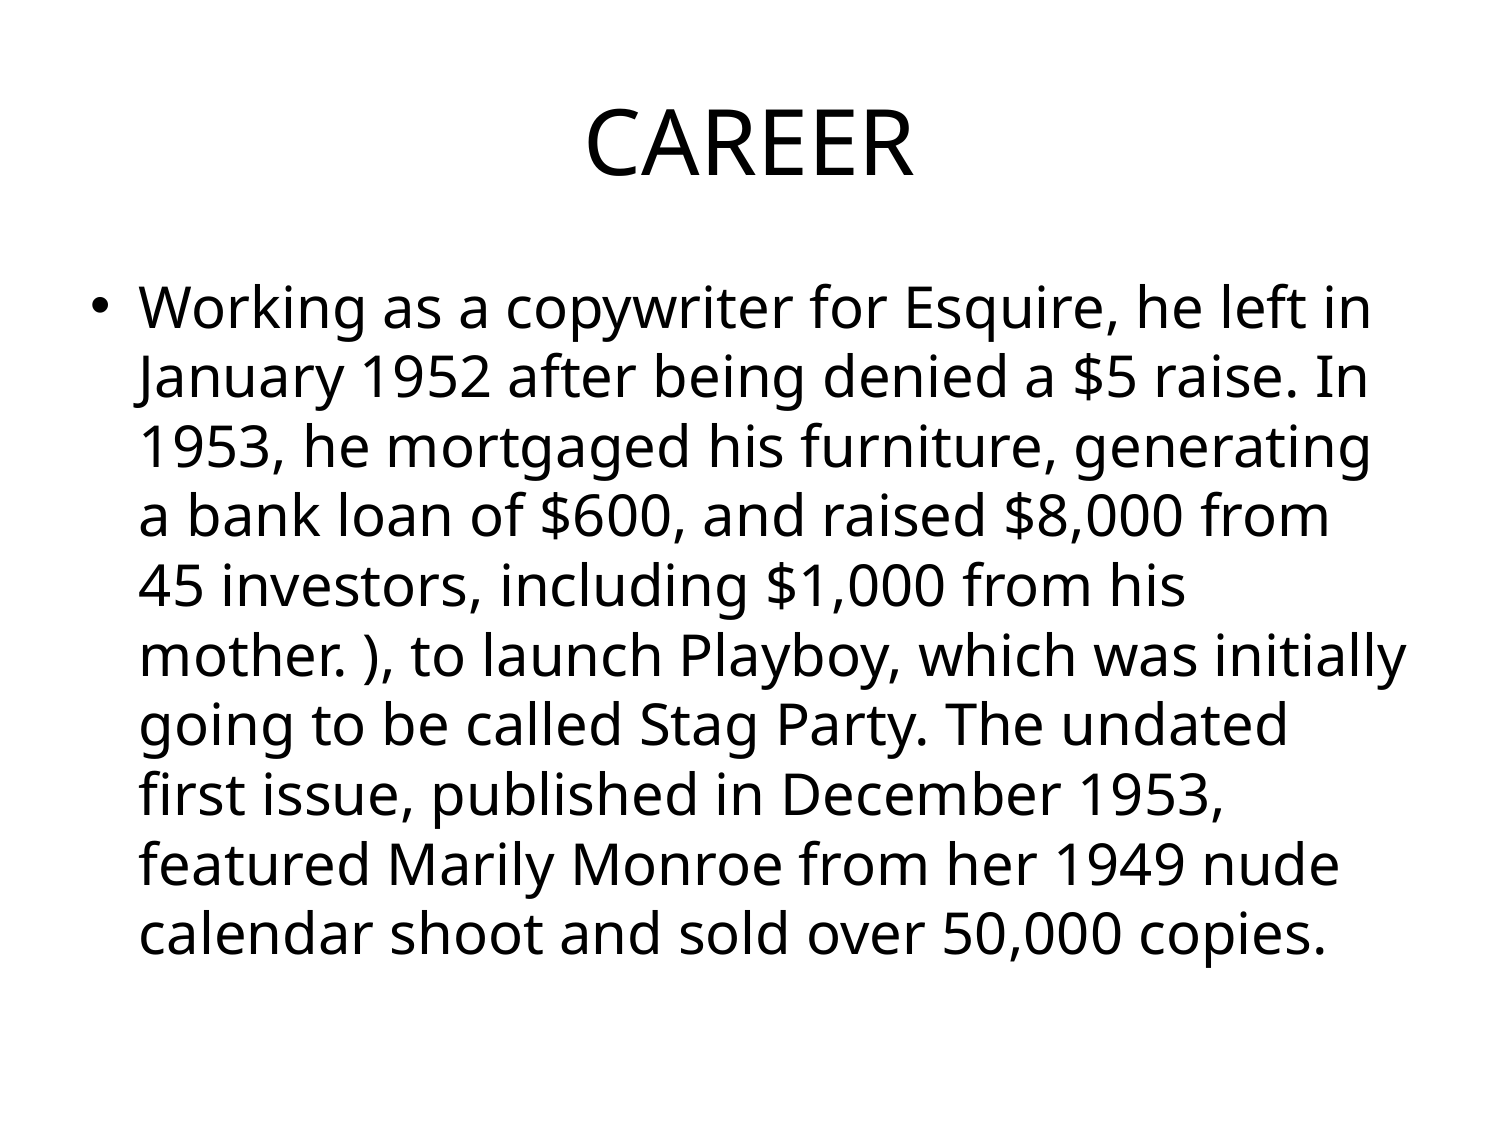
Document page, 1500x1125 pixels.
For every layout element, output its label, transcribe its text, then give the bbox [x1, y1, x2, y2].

list Working as a copywriter for Esquire, he left in January 1952 after being denied a $5 raise. In 1953, he mortgaged his furniture, generating a bank loan of $600, and raised $8,000 from 45 investors, including $1,000 from his mother. ), to launch Playboy, which was initially going to be called Stag Party. The undated first issue, published in December 1953, featured Marily Monroe from her 1949 nude calendar shoot and sold over 50,000 copies. [75, 262, 1425, 1005]
title CAREER [75, 45, 1425, 233]
